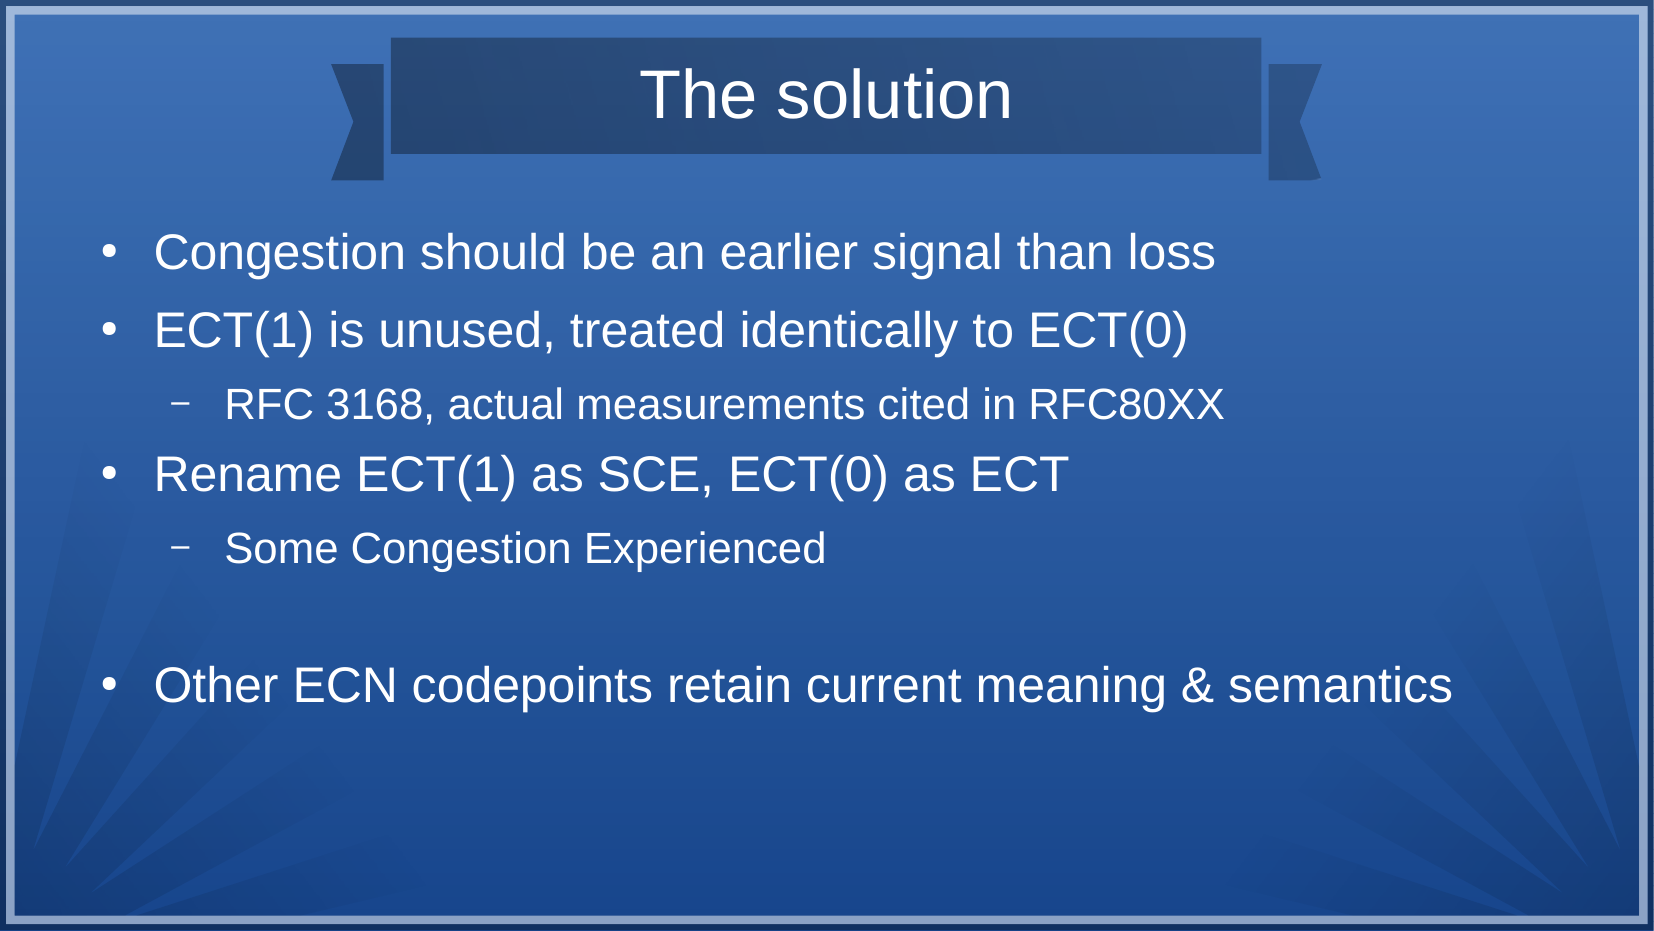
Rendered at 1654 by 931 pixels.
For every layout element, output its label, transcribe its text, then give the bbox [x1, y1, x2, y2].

list Congestion should be an earlier signal than loss ECT(1) is unused, treated identically to ECT(0) RFC 3168, actual measurements cited in RFC80XX Rename ECT(1) as SCE, ECT(0) as ECT Some Congestion Experienced Other ECN codepoints retain current meaning & semantics [82, 224, 1571, 848]
title The solution [389, 35, 1264, 154]
